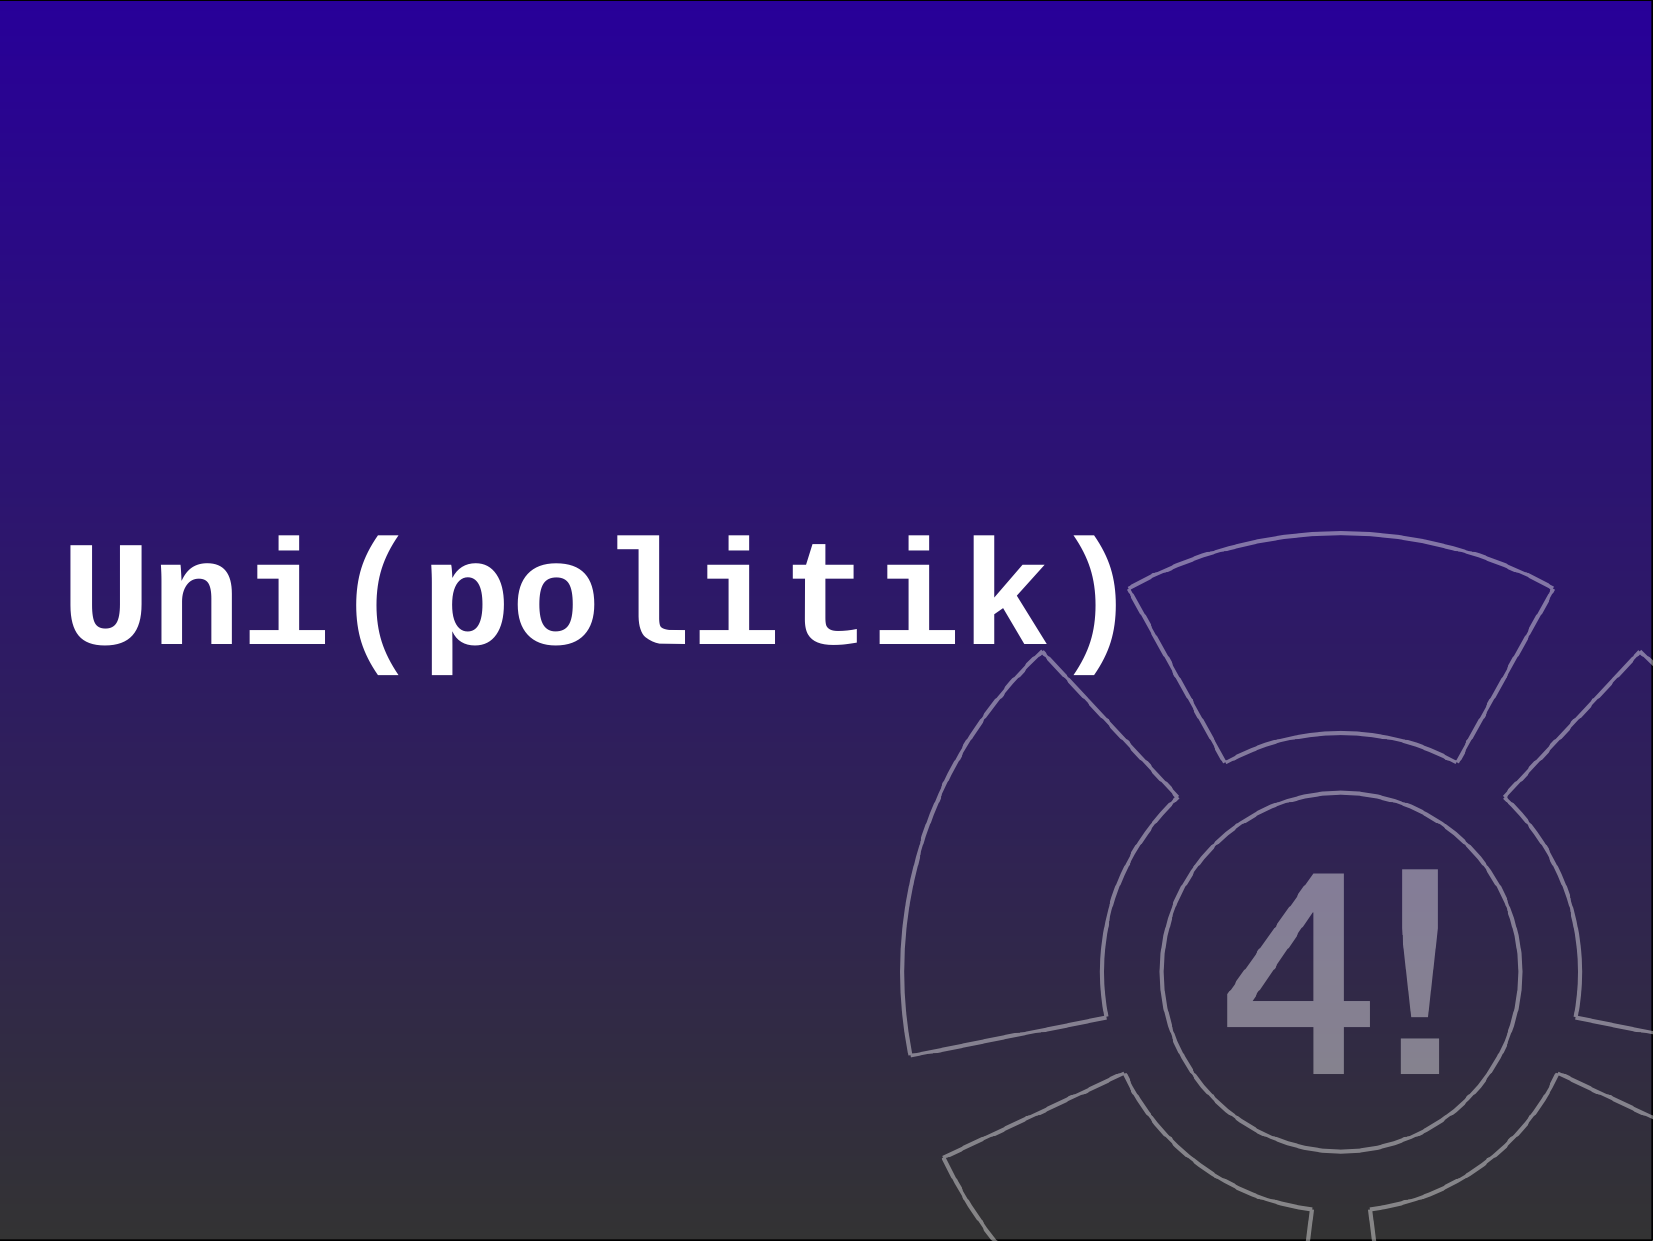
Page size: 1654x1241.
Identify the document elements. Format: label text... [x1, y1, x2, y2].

text_box Uni(politik) [46, 512, 1157, 686]
picture [900, 531, 1653, 1241]
subtitle [82, 297, 1571, 1102]
